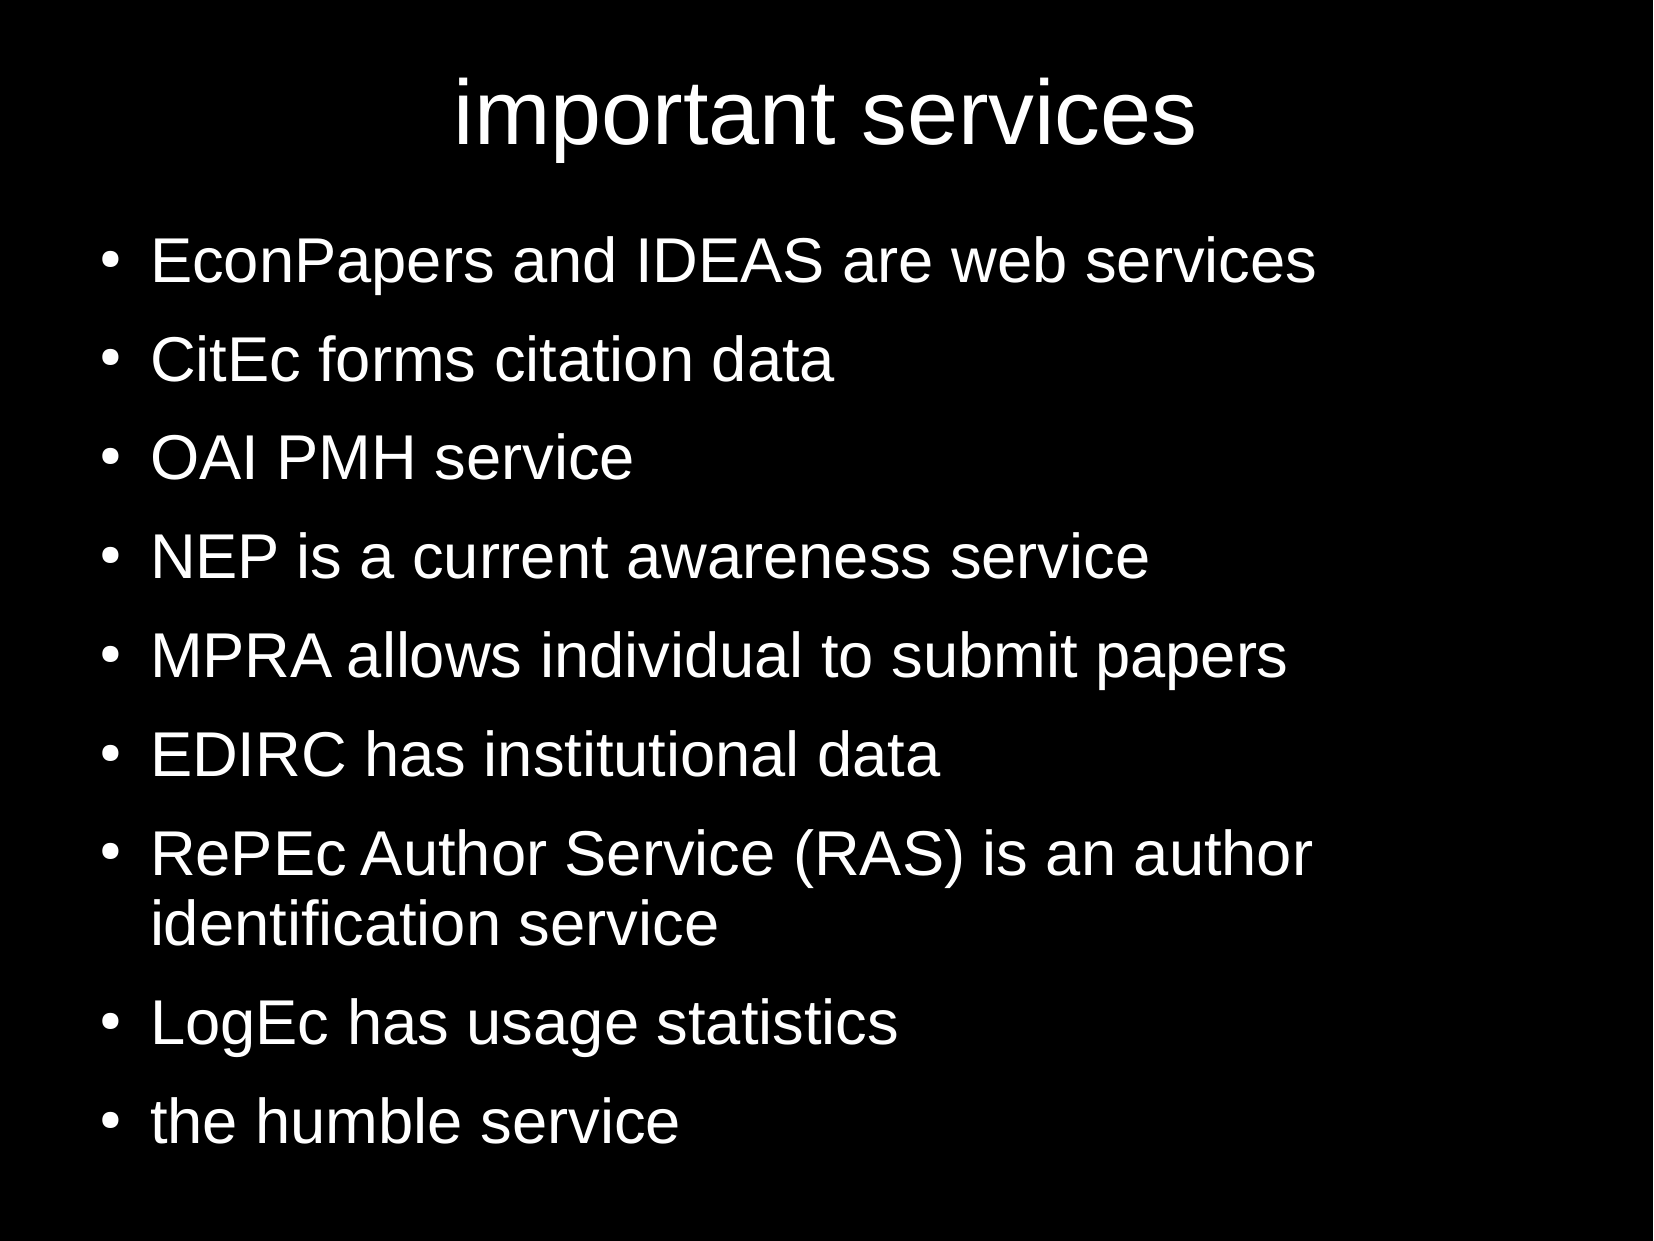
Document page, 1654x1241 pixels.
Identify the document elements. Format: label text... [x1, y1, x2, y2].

title important services [82, 37, 1571, 188]
list EconPapers and IDEAS are web services CitEc forms citation data OAI PMH service NEP is a current awareness service MPRA allows individual to submit papers EDIRC has institutional data RePEc Author Service (RAS) is an author identification service LogEc has usage statistics the humble service [82, 225, 1571, 1163]
